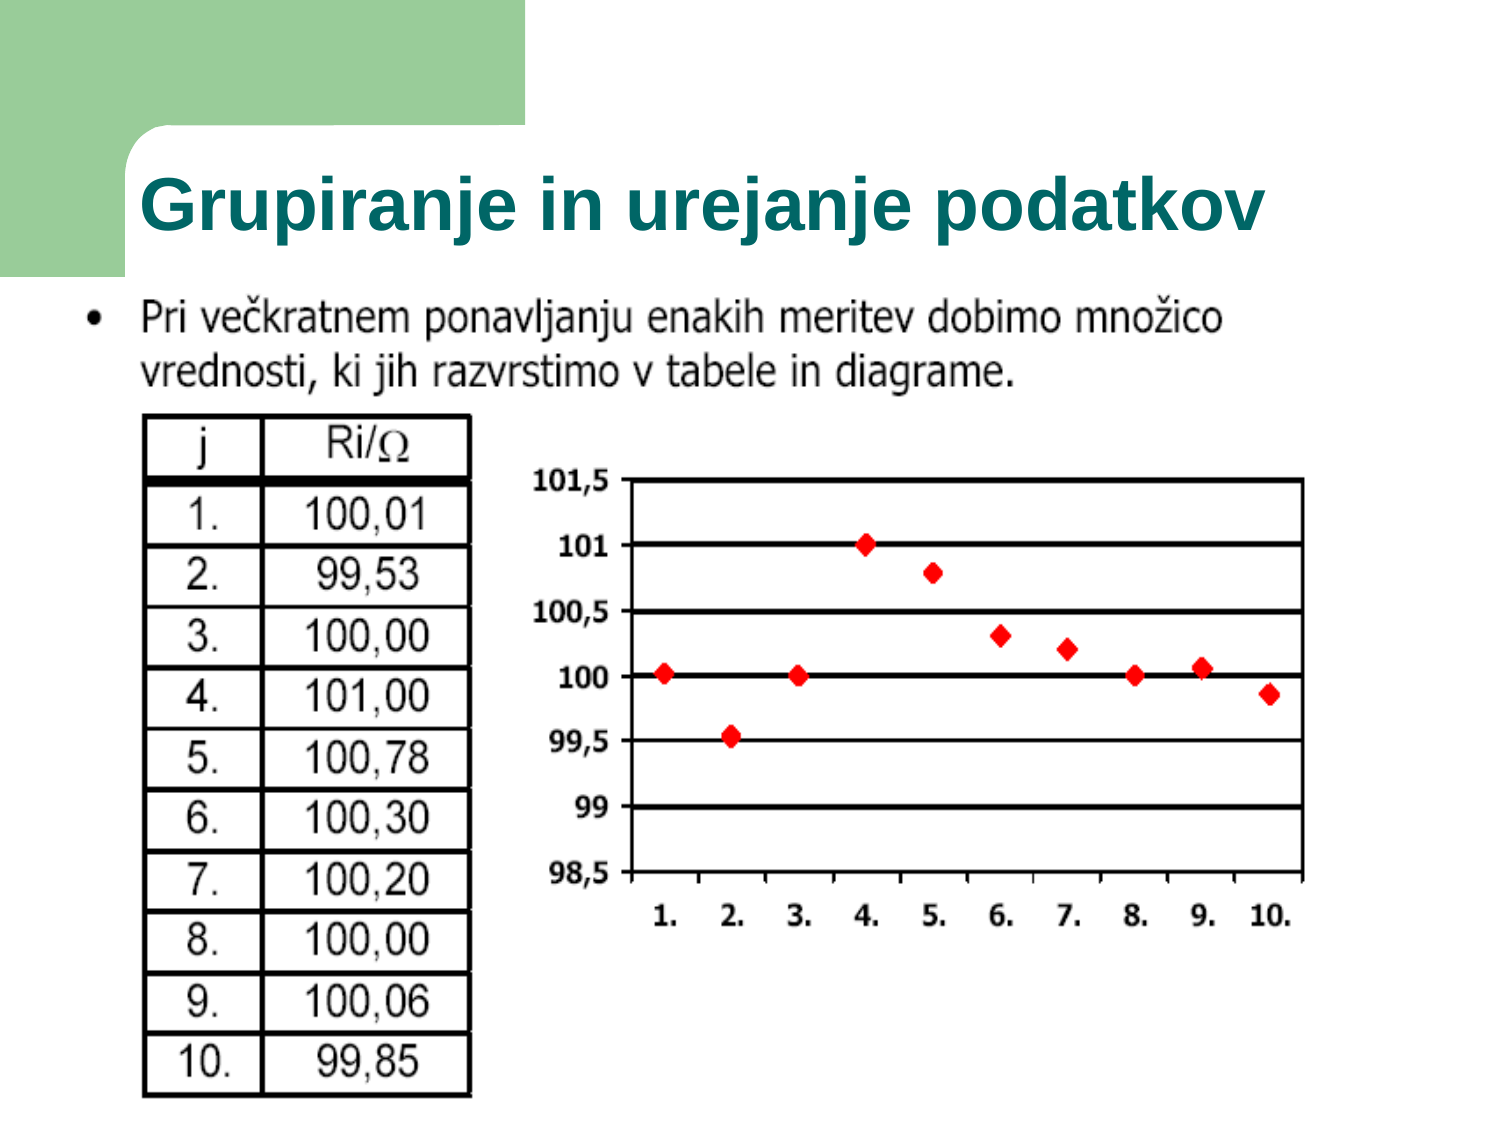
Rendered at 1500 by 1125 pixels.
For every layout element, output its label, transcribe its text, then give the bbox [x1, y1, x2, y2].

text_box [0, 277, 1400, 1125]
title Grupiranje in urejanje podatkov [124, 89, 1401, 254]
